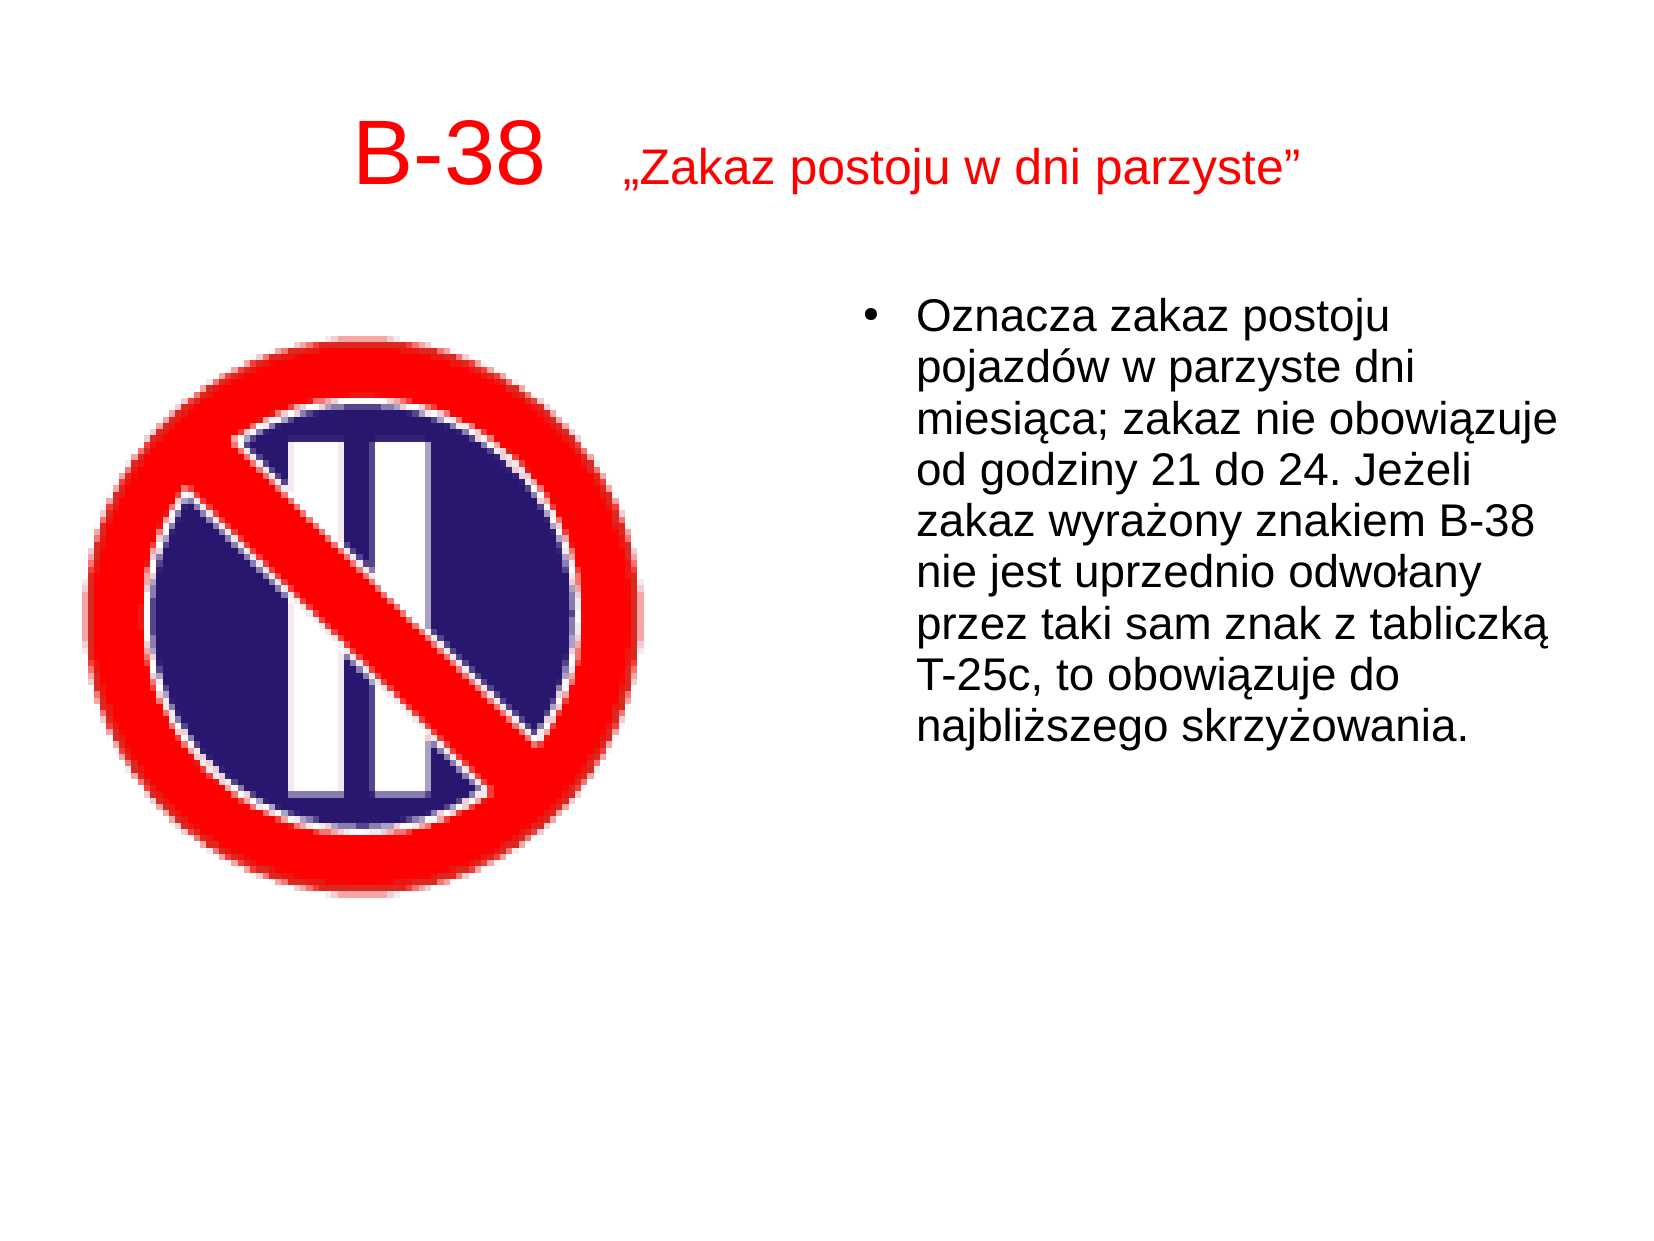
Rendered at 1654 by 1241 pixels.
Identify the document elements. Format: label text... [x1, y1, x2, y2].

title B-38 „Zakaz postoju w dni parzyste” [82, 56, 1571, 250]
list Oznacza zakaz postoju pojazdów w parzyste dni miesiąca; zakaz nie obowiązuje od godziny 21 do 24. Jeżeli zakaz wyrażony znakiem B-38 nie jest uprzednio odwołany przez taki sam znak z tabliczką T-25c, to obowiązuje do najbliższego skrzyżowania. [845, 290, 1572, 1094]
picture [82, 336, 644, 898]
